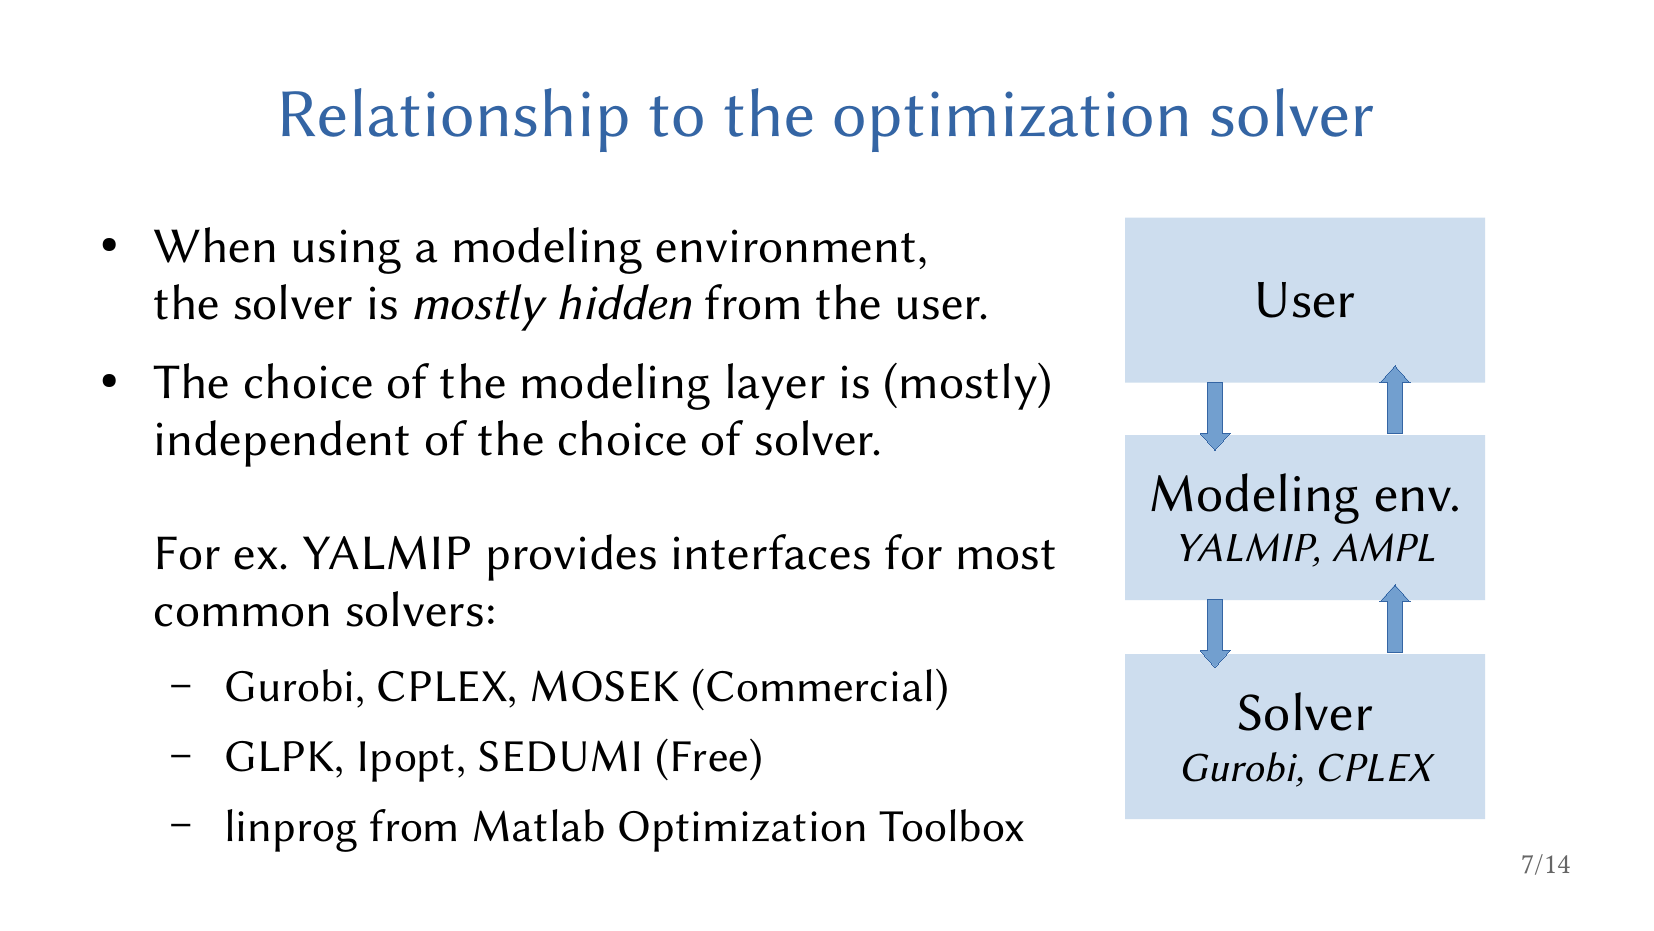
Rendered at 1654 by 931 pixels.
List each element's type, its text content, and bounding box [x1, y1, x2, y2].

text_box [1379, 365, 1411, 434]
text_box Modeling env. YALMIP, AMPL [1125, 435, 1486, 601]
text_box [1379, 584, 1411, 653]
text_box [1200, 599, 1231, 668]
text_box [1200, 382, 1231, 451]
title Relationship to the optimization solver [82, 37, 1571, 193]
text_box Solver Gurobi, CPLEX [1125, 654, 1486, 820]
list When using a modeling environment, the solver is mostly hidden from the user. The choice of the modeling layer is (mostly) independent of the choice of solver. For ex. YALMIP provides interfaces for most common solvers: Gurobi, CPLEX, MOSEK (Commercial) GLPK, Ipopt, SEDUMI (Free) linprog from Matlab Optimization Toolbox [82, 217, 1126, 871]
text_box User [1125, 217, 1486, 383]
